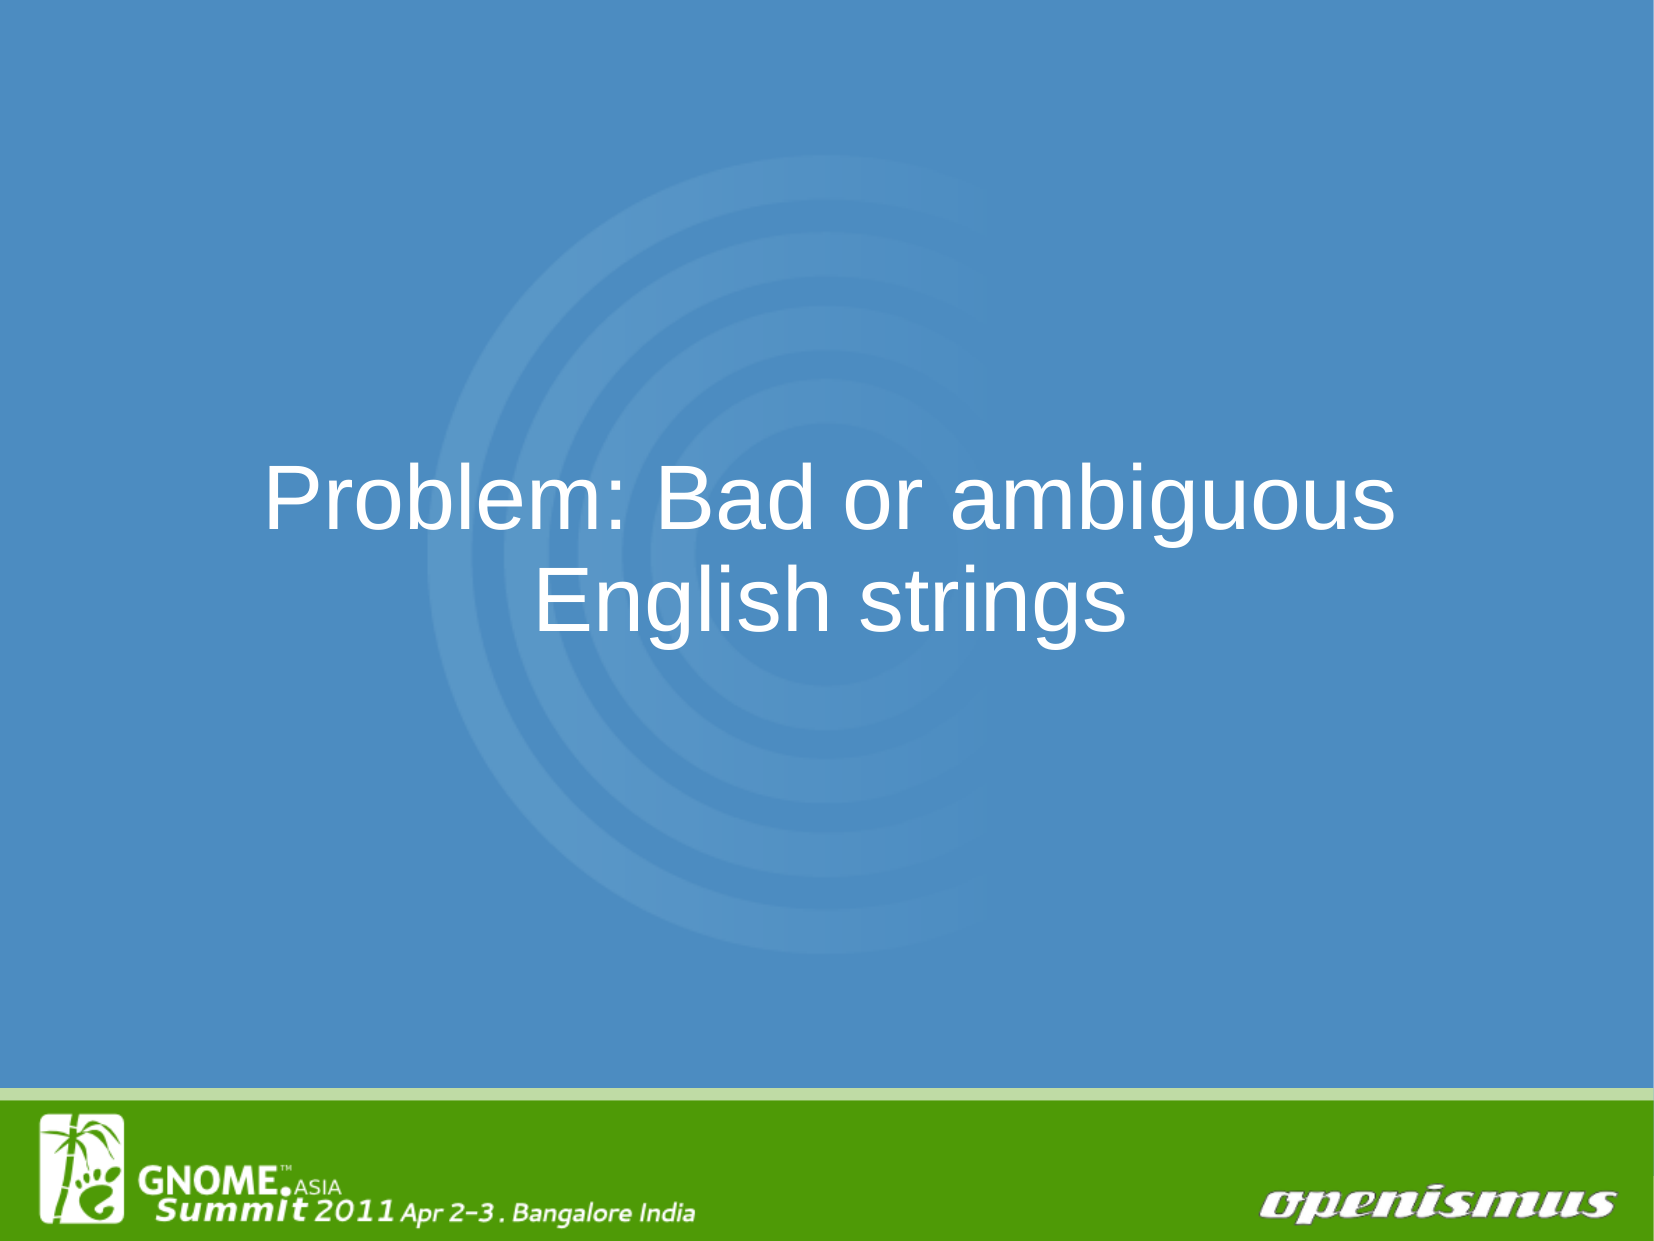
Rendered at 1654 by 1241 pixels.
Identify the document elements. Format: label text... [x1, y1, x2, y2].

title Problem: Bad or ambiguous English strings [120, 394, 1542, 704]
picture [0, 0, 1654, 1241]
